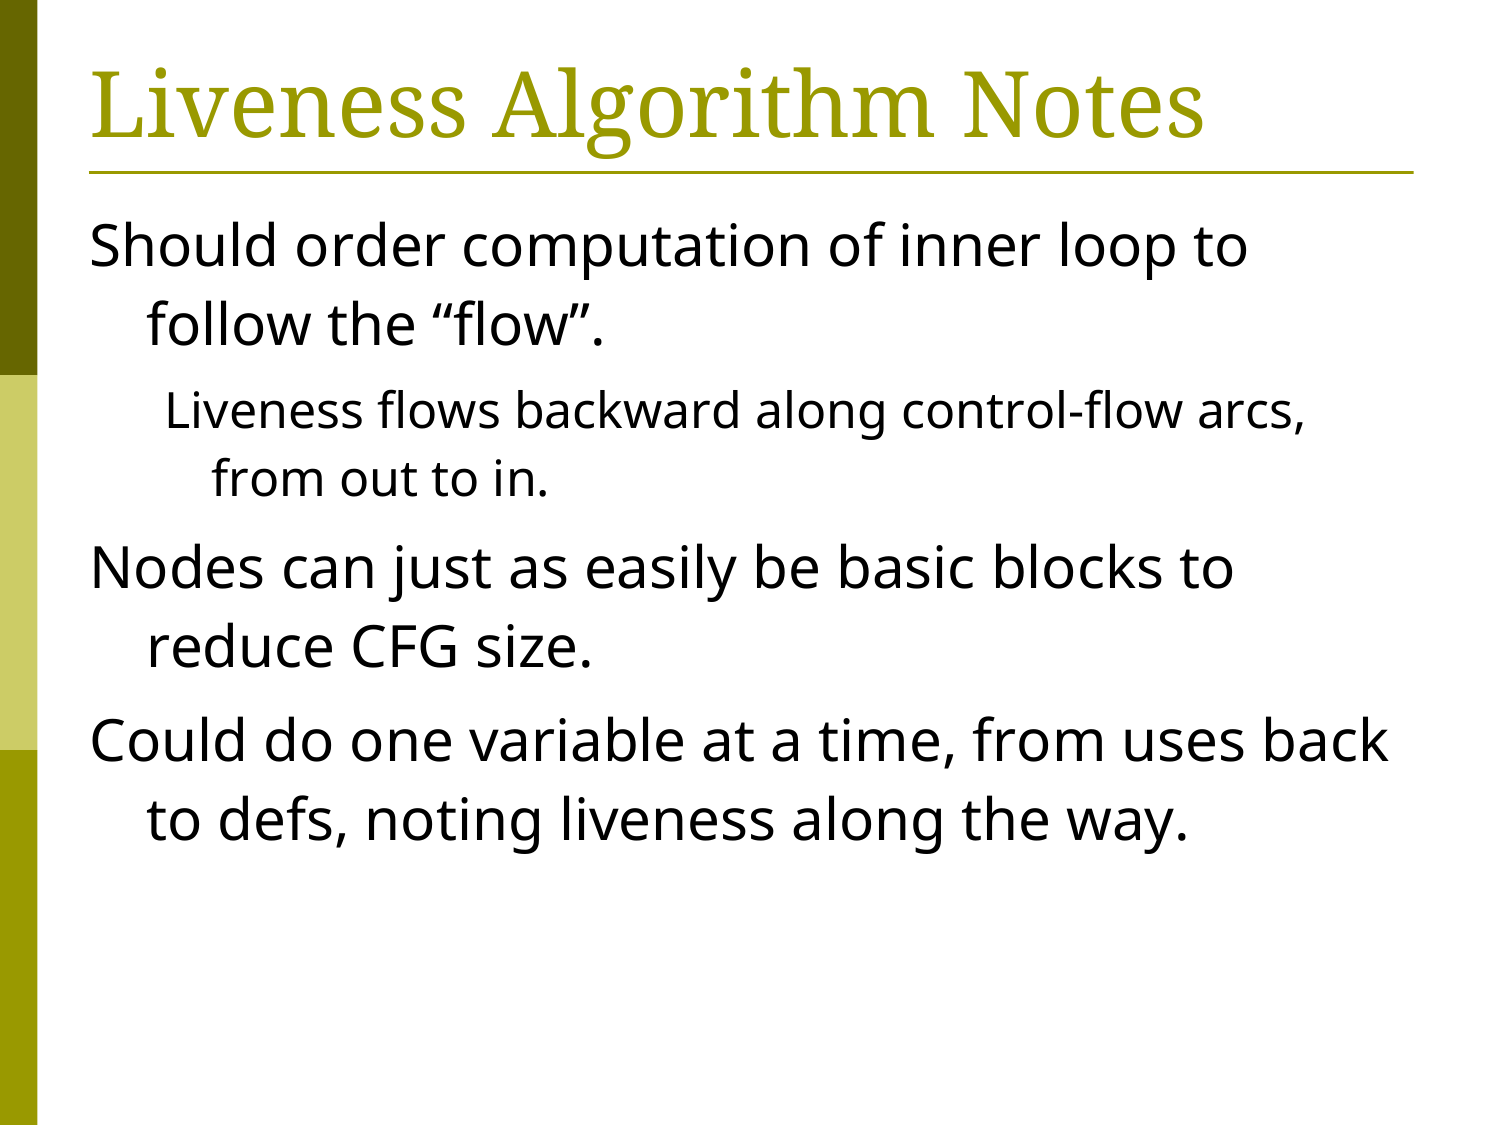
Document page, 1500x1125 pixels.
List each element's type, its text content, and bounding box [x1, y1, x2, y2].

list Should order computation of inner loop to follow the “flow”. Liveness flows backward along control-flow arcs, from out to in. Nodes can just as easily be basic blocks to reduce CFG size. Could do one variable at a time, from uses back to defs, noting liveness along the way. [75, 196, 1426, 1006]
title Liveness Algorithm Notes [75, 45, 1426, 173]
